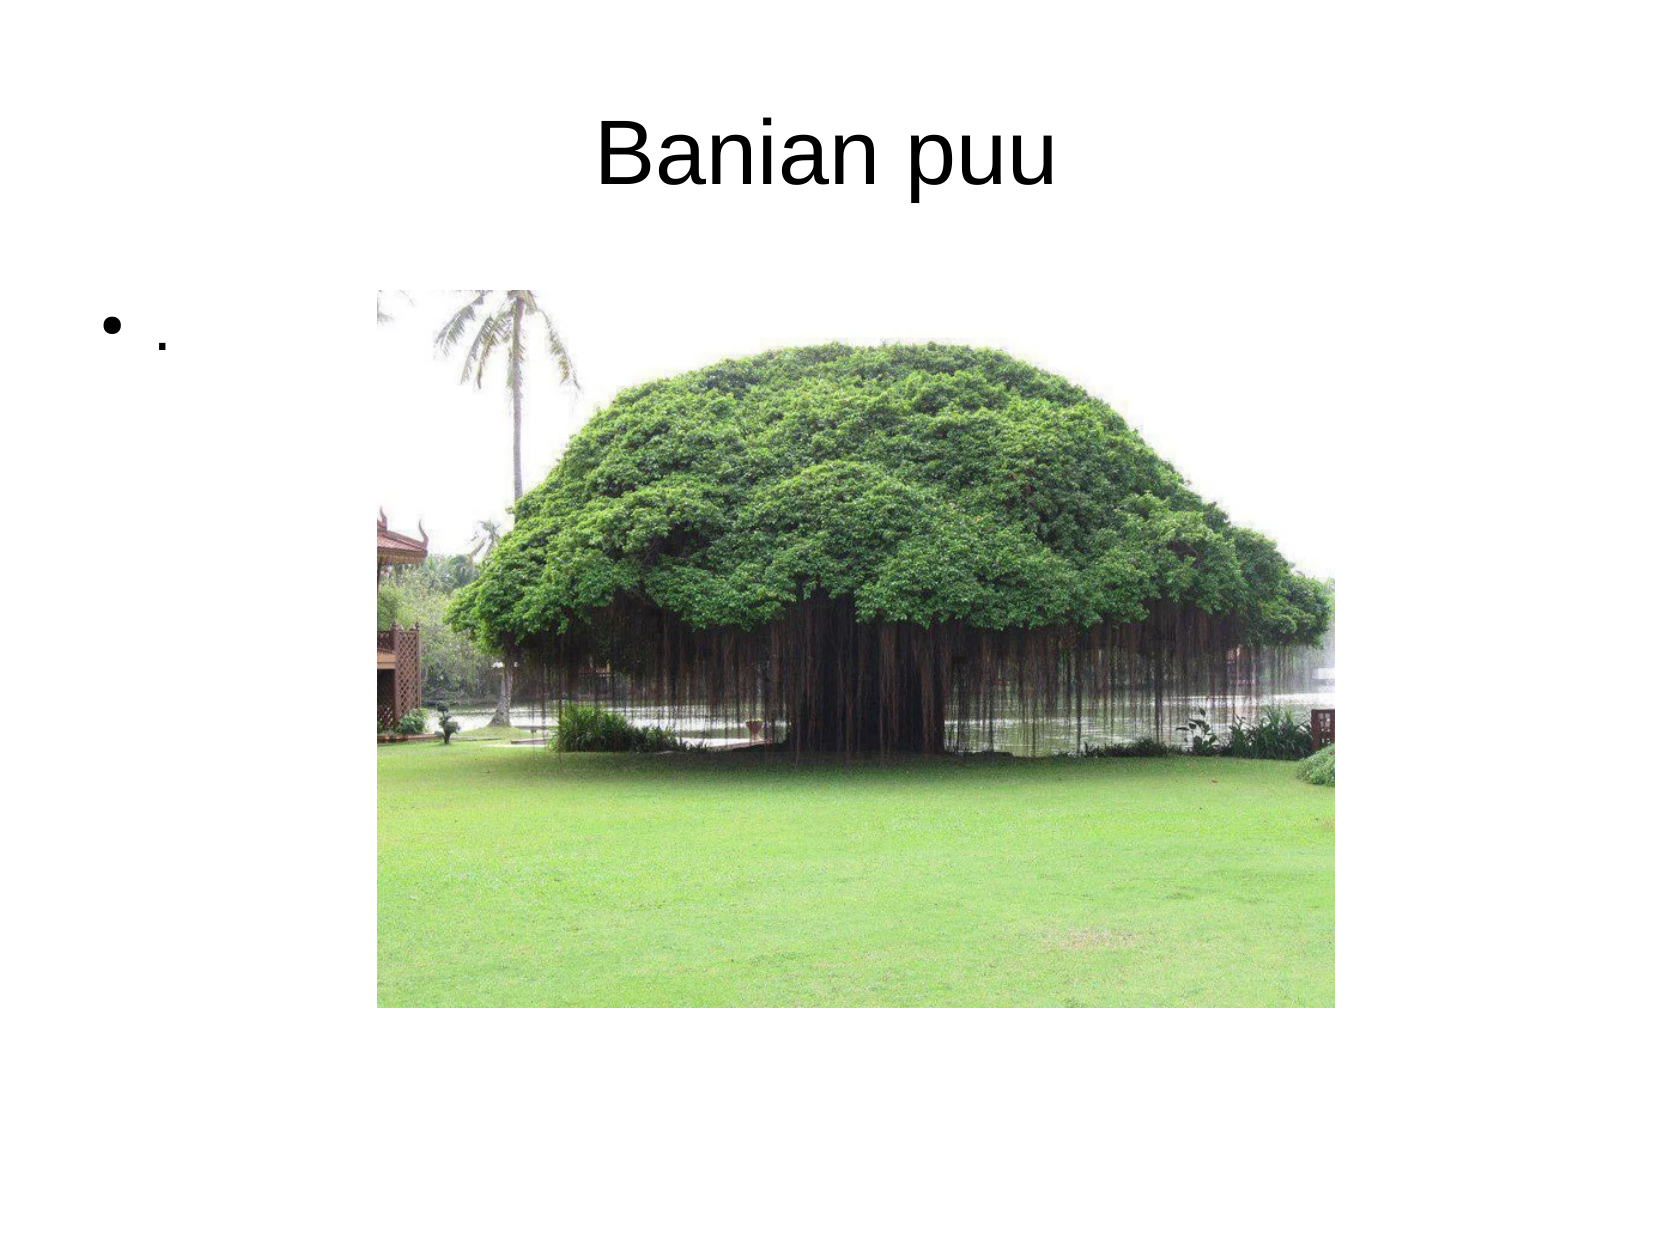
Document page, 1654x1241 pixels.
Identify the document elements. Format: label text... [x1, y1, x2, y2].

title Banian puu [82, 49, 1571, 257]
list . [82, 290, 1571, 1010]
picture [377, 290, 1335, 1008]
